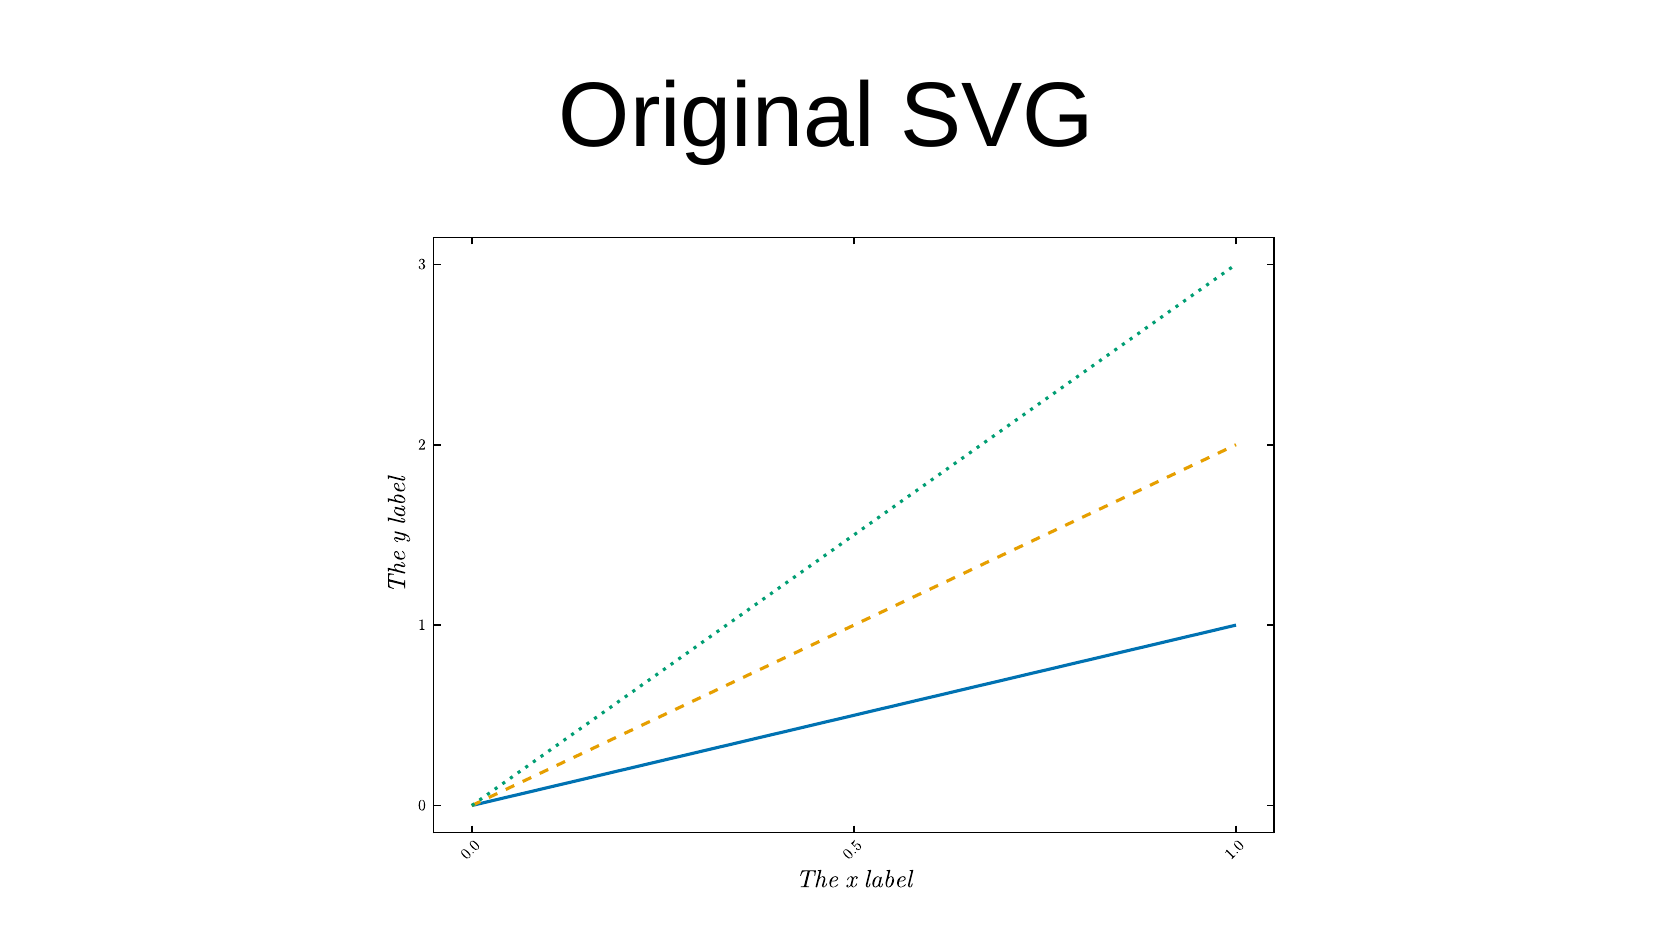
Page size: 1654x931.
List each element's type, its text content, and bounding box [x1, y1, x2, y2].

picture [361, 212, 1300, 916]
title Original SVG [82, 37, 1571, 193]
